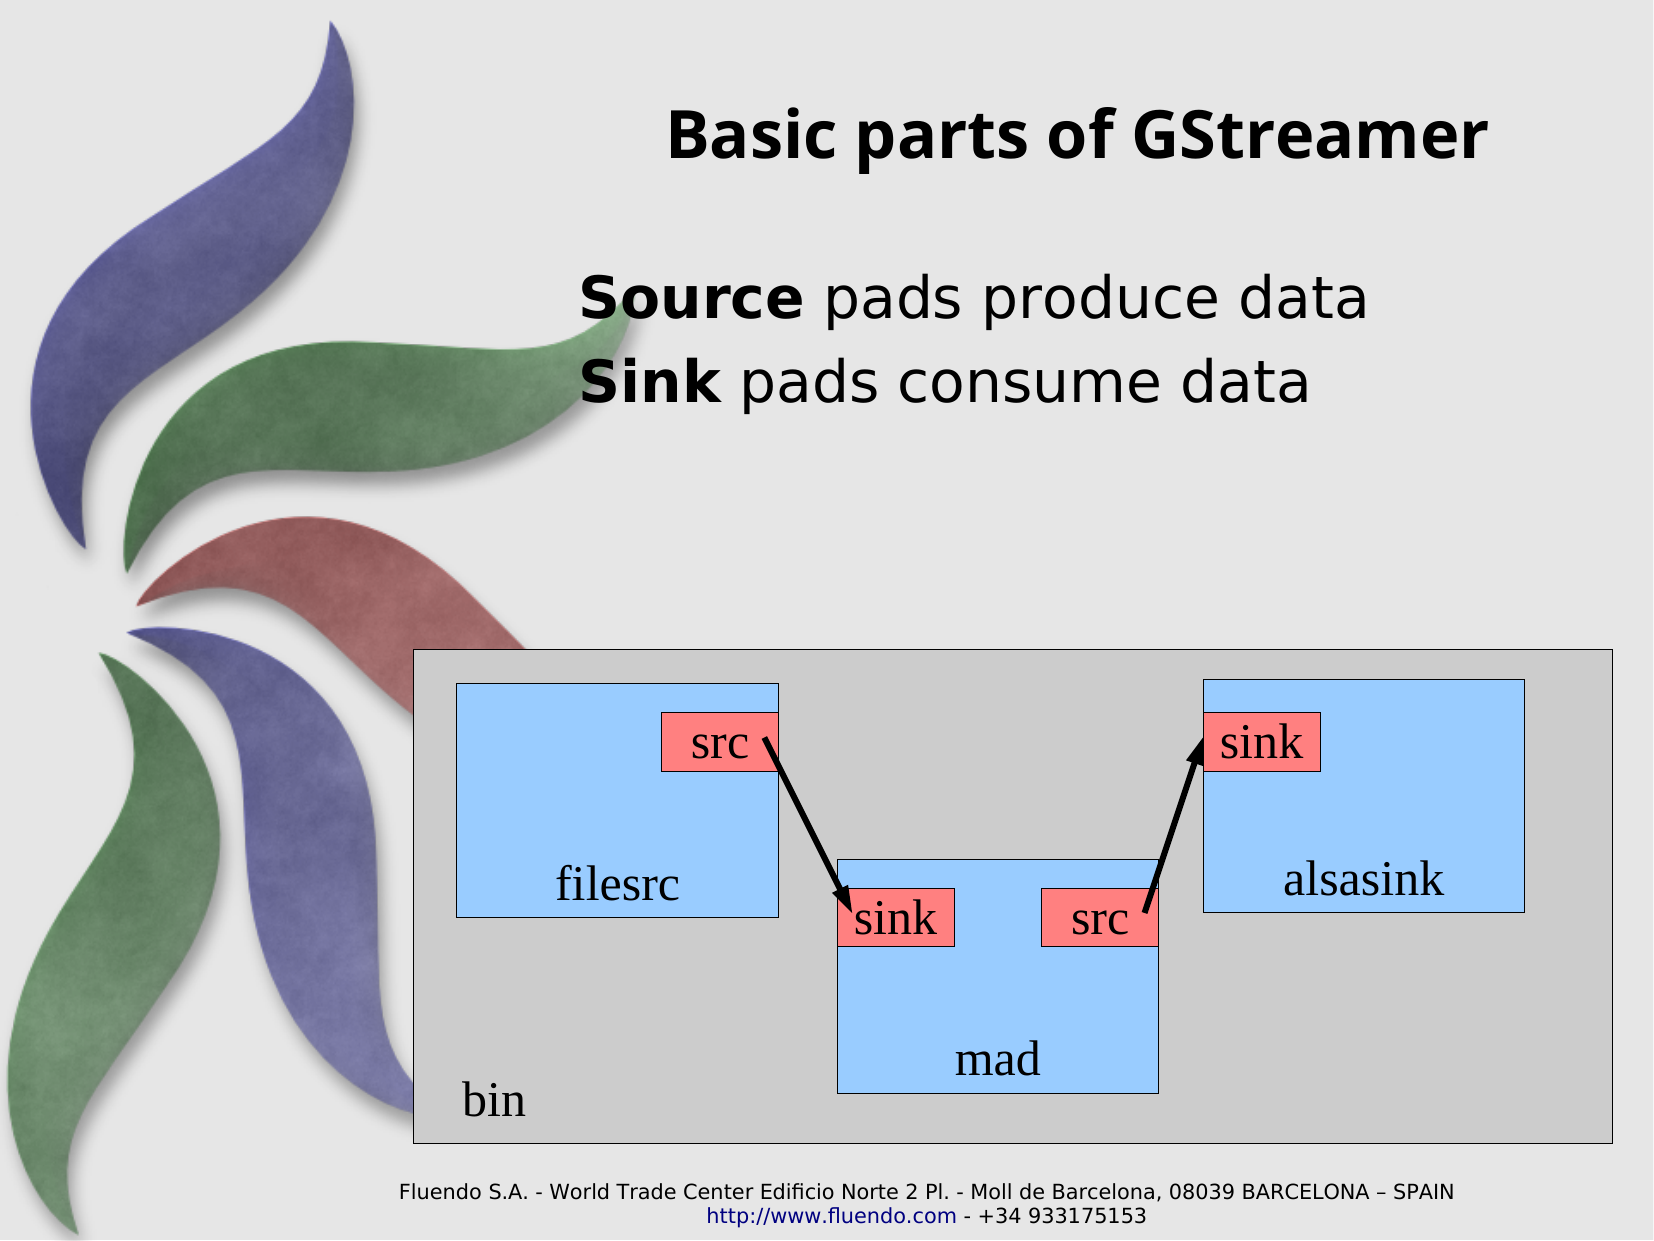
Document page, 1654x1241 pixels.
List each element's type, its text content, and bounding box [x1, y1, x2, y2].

text_box sink [837, 888, 955, 947]
text_box src [661, 712, 779, 772]
text_box src [1041, 888, 1159, 947]
text_box [413, 649, 1613, 1144]
text_box mad [837, 859, 1159, 1094]
text_box filesrc [456, 683, 779, 918]
list Source pads produce data Sink pads consume data [561, 236, 1595, 649]
picture [0, 0, 711, 1241]
title Basic parts of GStreamer [561, 59, 1595, 207]
text_box alsasink [1203, 679, 1525, 913]
text_box sink [1203, 712, 1321, 772]
text_box bin [461, 1072, 527, 1133]
